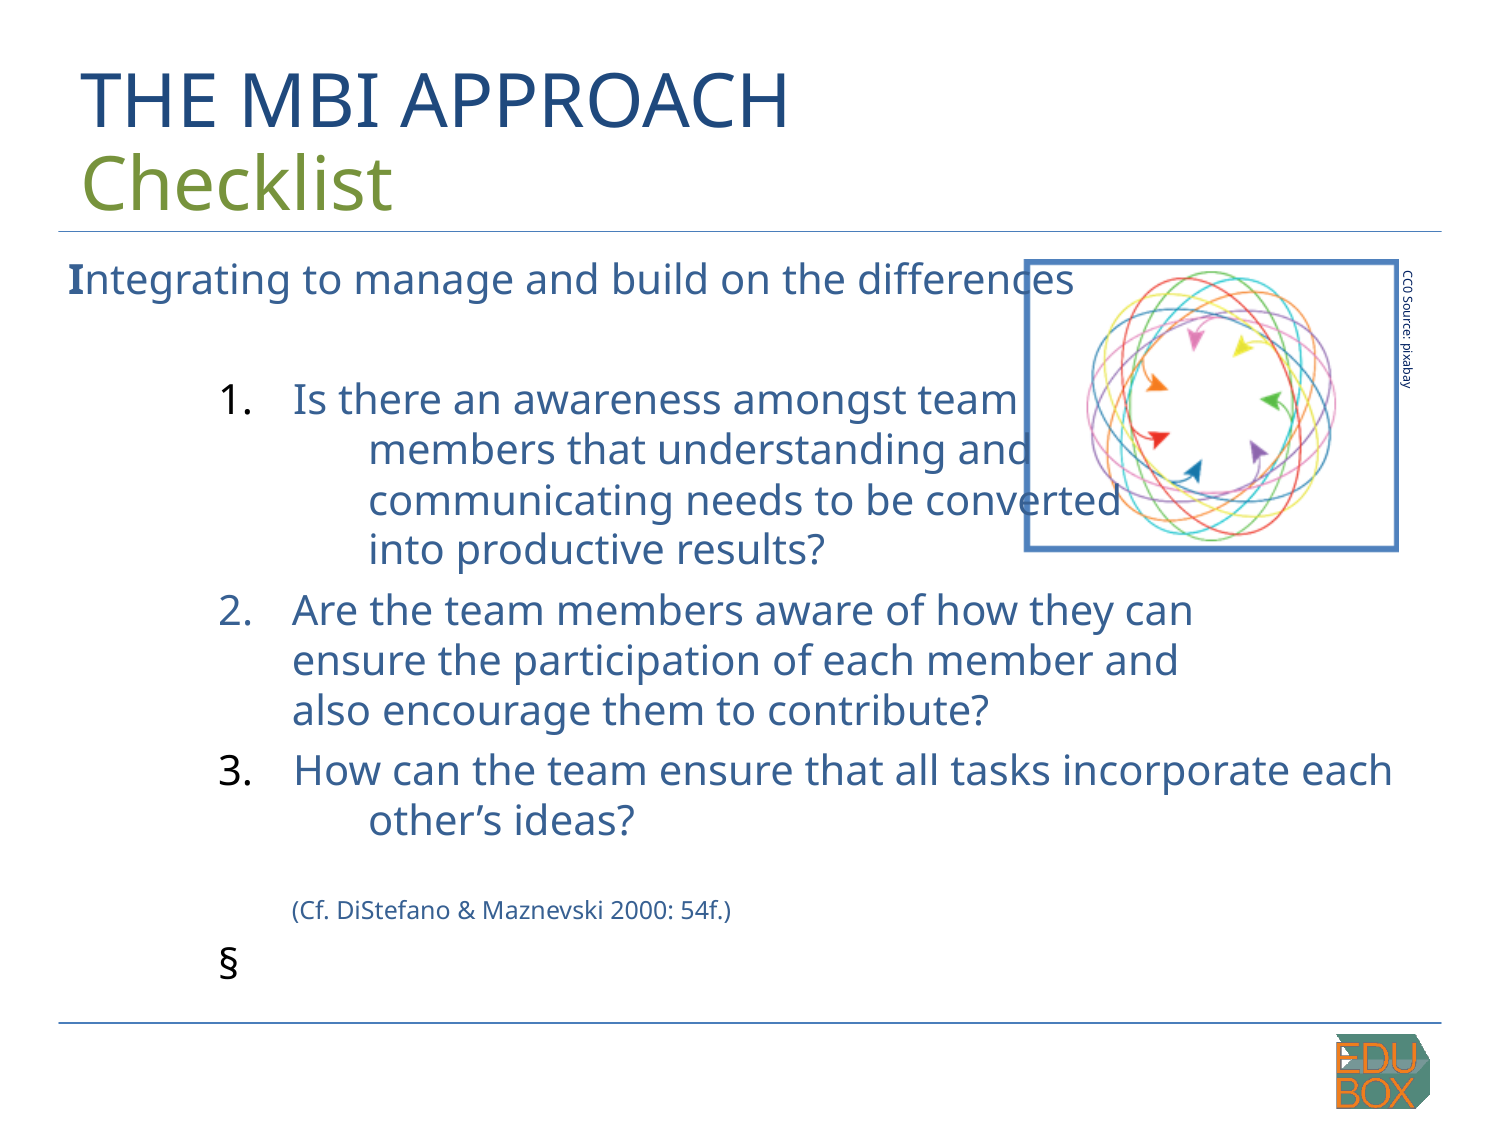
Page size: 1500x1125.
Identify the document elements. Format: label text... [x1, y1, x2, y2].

text_box Integrating to manage and build on the differences Is there an awareness amongst team members that understanding and communicating needs to be converted into productive results? 2. Are the team members aware of how they can ensure the participation of each member and also encourage them to contribute? How can the team ensure that all tasks incorporate each other’s ideas? (Cf. DiStefano & Maznevski 2000: 54f.) [53, 244, 1424, 995]
text_box CC0 Source: pixabay [1390, 255, 1424, 492]
picture [1328, 1028, 1437, 1114]
list Checklist [64, 127, 1040, 247]
title THE MBI APPROACH [64, 42, 1353, 153]
